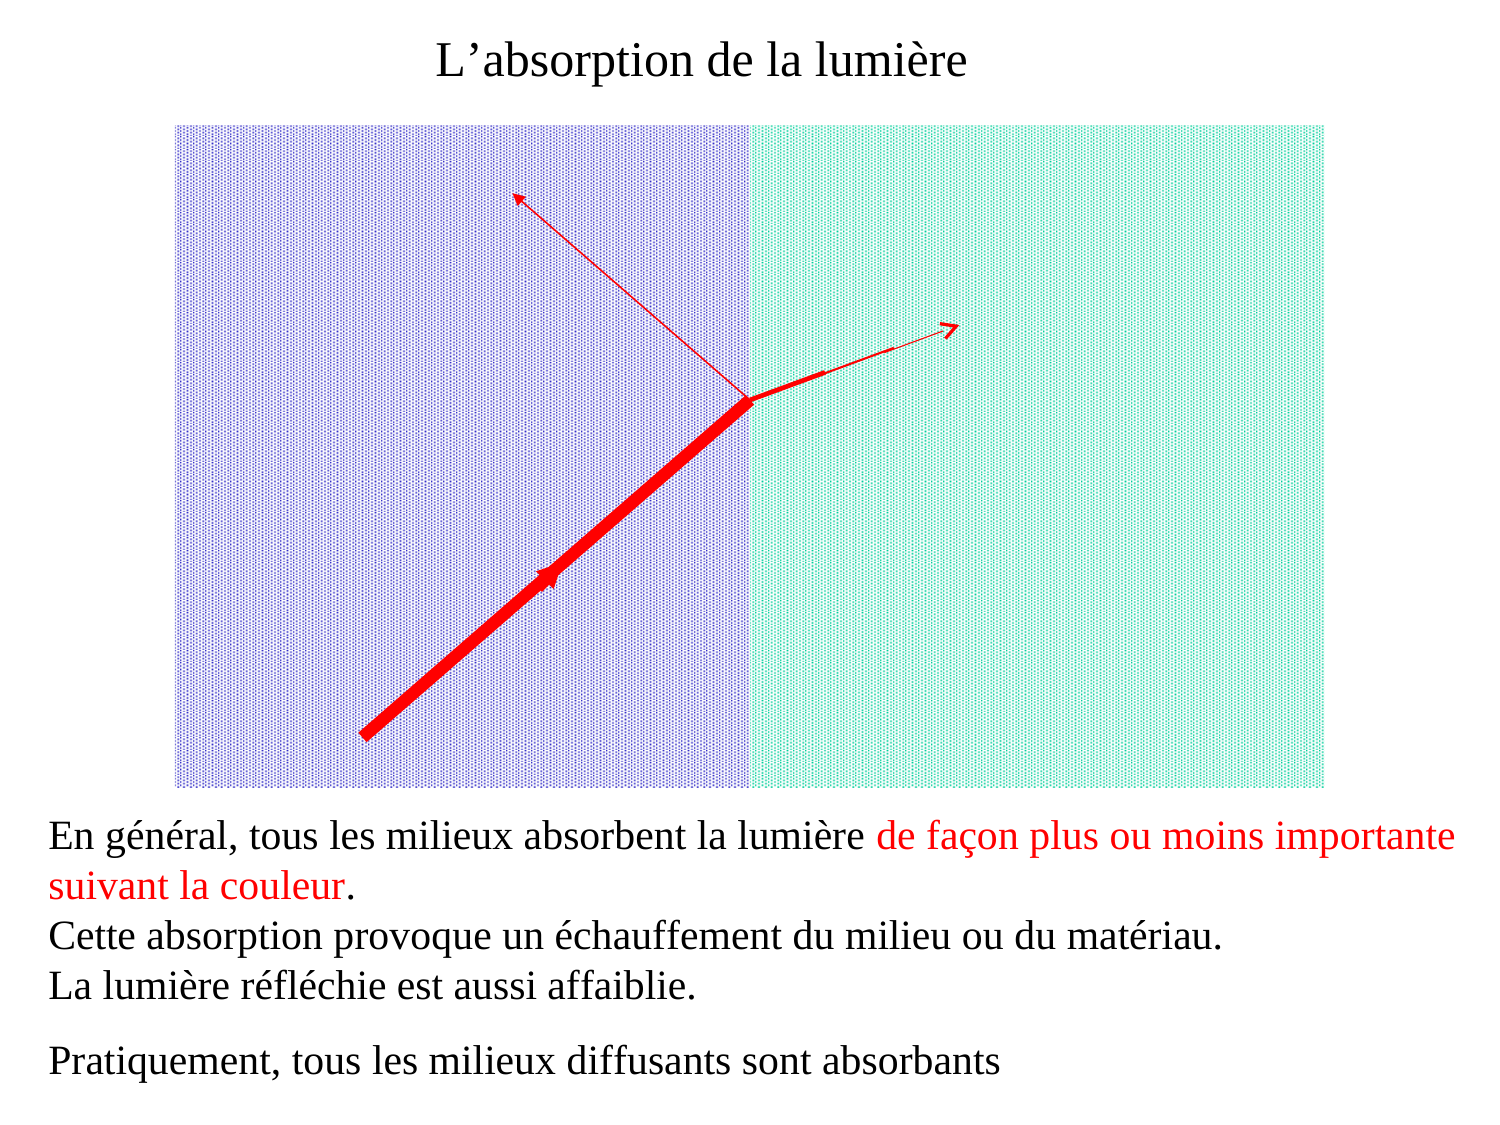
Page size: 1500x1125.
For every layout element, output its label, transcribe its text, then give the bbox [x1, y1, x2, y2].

text_box L’absorption de la lumière [420, 19, 984, 95]
text_box [174, 125, 1325, 788]
text_box En général, tous les milieux absorbent la lumière de façon plus ou moins importante suivant la couleur. Cette absorption provoque un échauffement du milieu ou du matériau. La lumière réfléchie est aussi affaiblie. Pratiquement, tous les milieux diffusants sont absorbants [33, 799, 1472, 1091]
